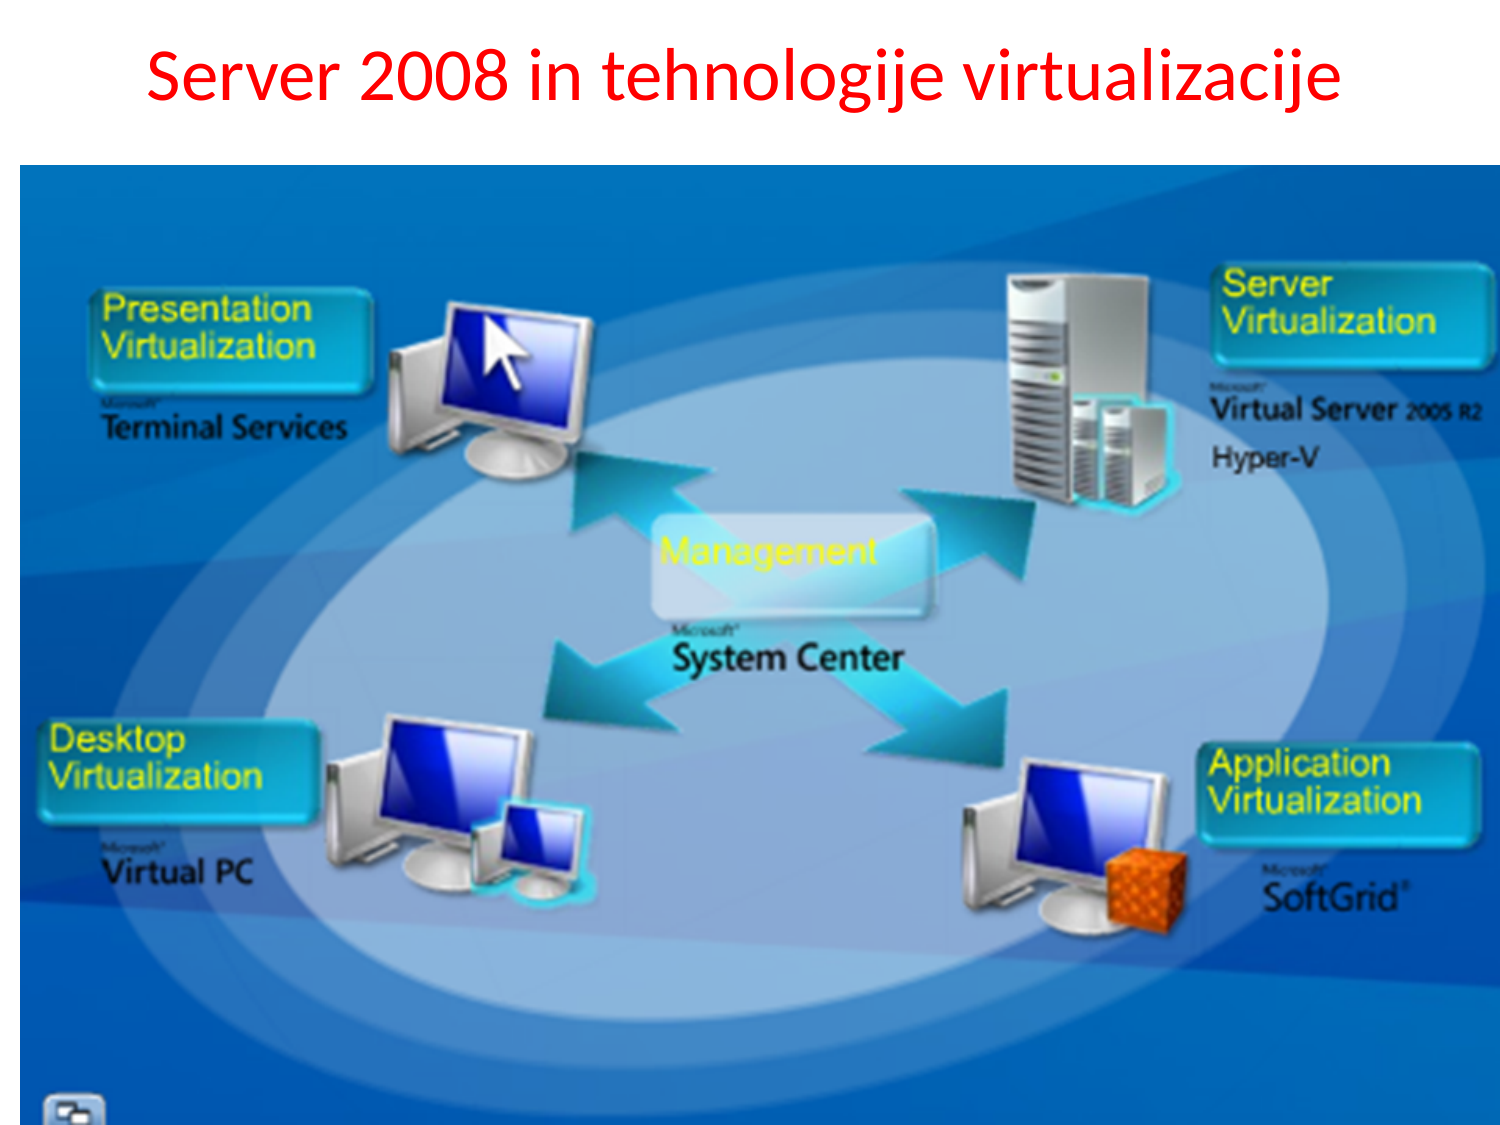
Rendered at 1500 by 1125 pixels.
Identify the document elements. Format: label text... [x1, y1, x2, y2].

picture [20, 165, 1500, 1125]
title Server 2008 in tehnologije virtualizacije [70, 0, 1421, 141]
